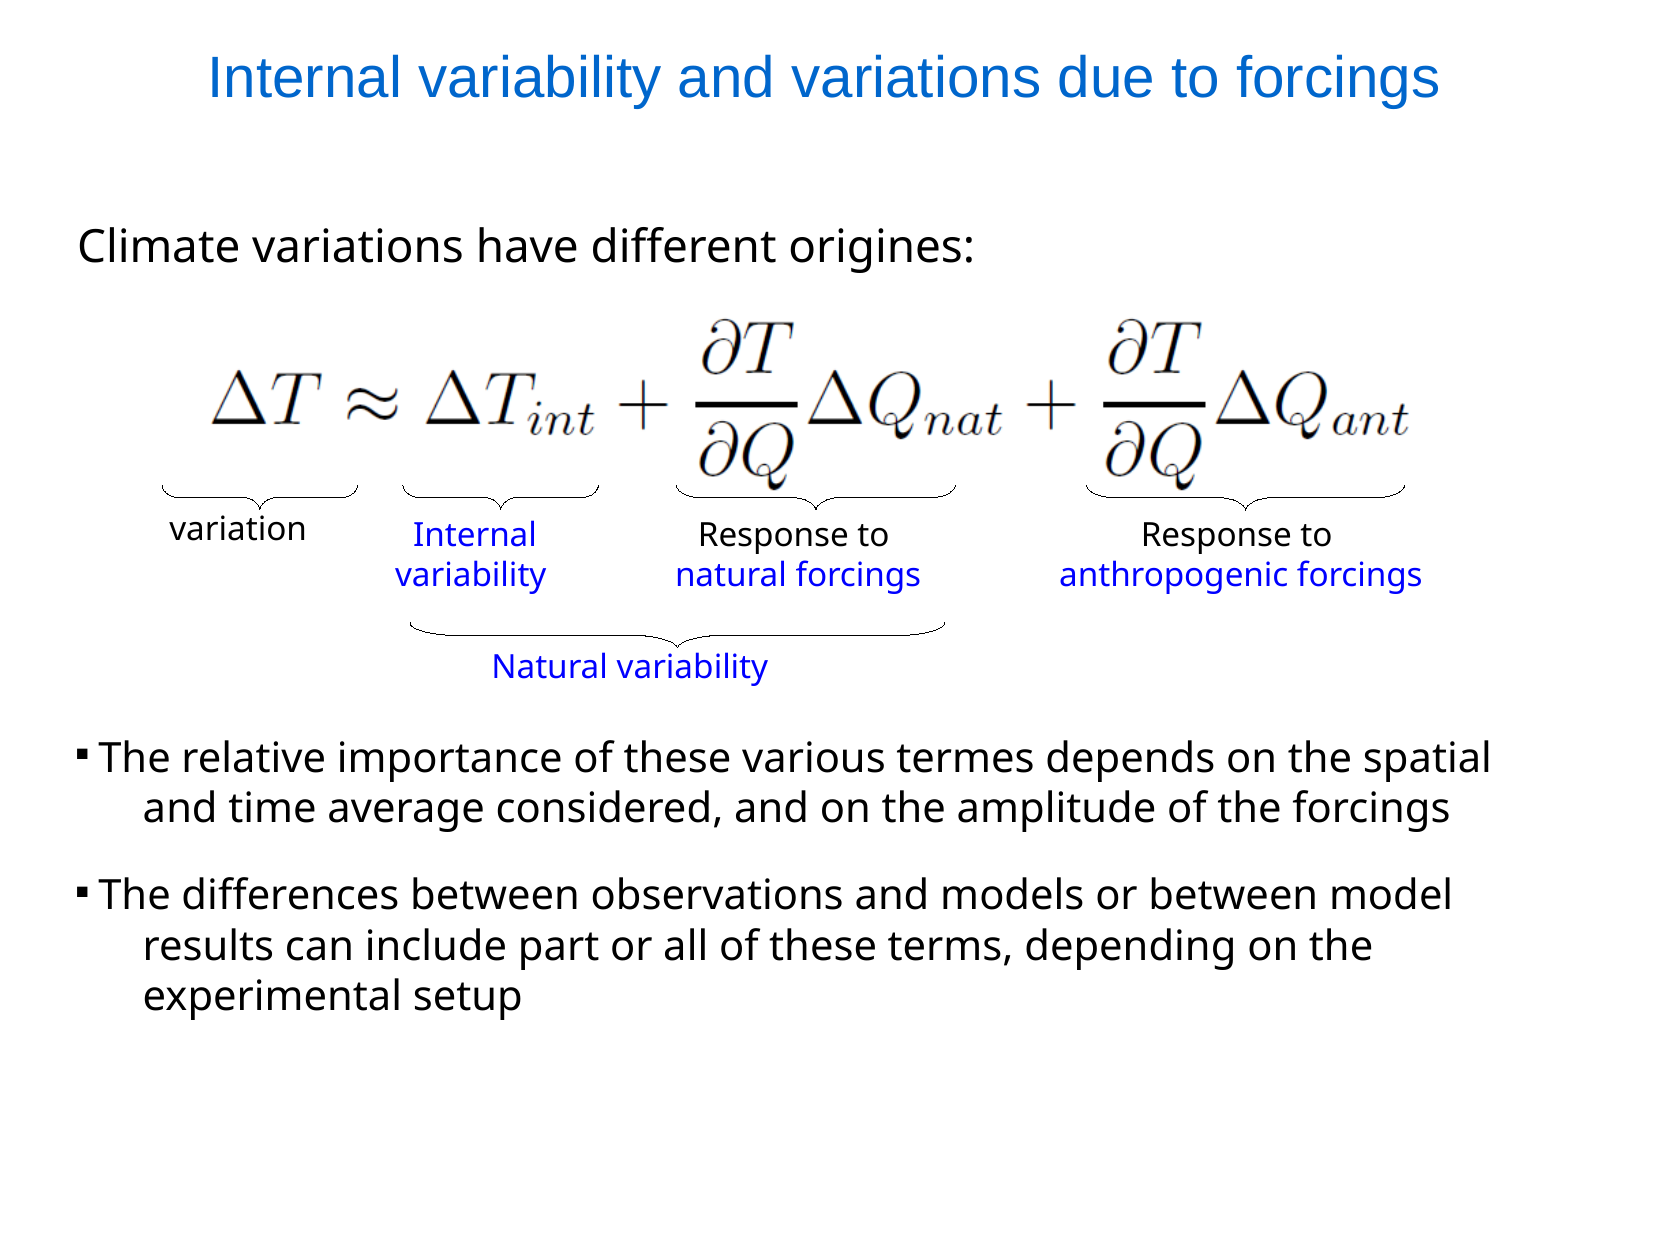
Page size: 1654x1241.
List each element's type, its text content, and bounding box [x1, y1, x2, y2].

text_box Internal variability and variations due to forcings [81, 31, 1570, 157]
text_box Response to anthropogenic forcings [1044, 506, 1497, 655]
text_box Natural variability [476, 637, 929, 699]
text_box Response to natural forcings [659, 506, 998, 611]
text_box Internal variability [379, 505, 606, 611]
text_box Climate variations have different origines: [62, 208, 1560, 281]
text_box variation [145, 499, 372, 561]
picture [199, 300, 1428, 511]
text_box The relative importance of these various termes depends on the spatial and time average considered, and on the amplitude of the forcings The differences between observations and models or between model results can include part or all of these terms, depending on the experimental setup [62, 723, 1560, 1140]
